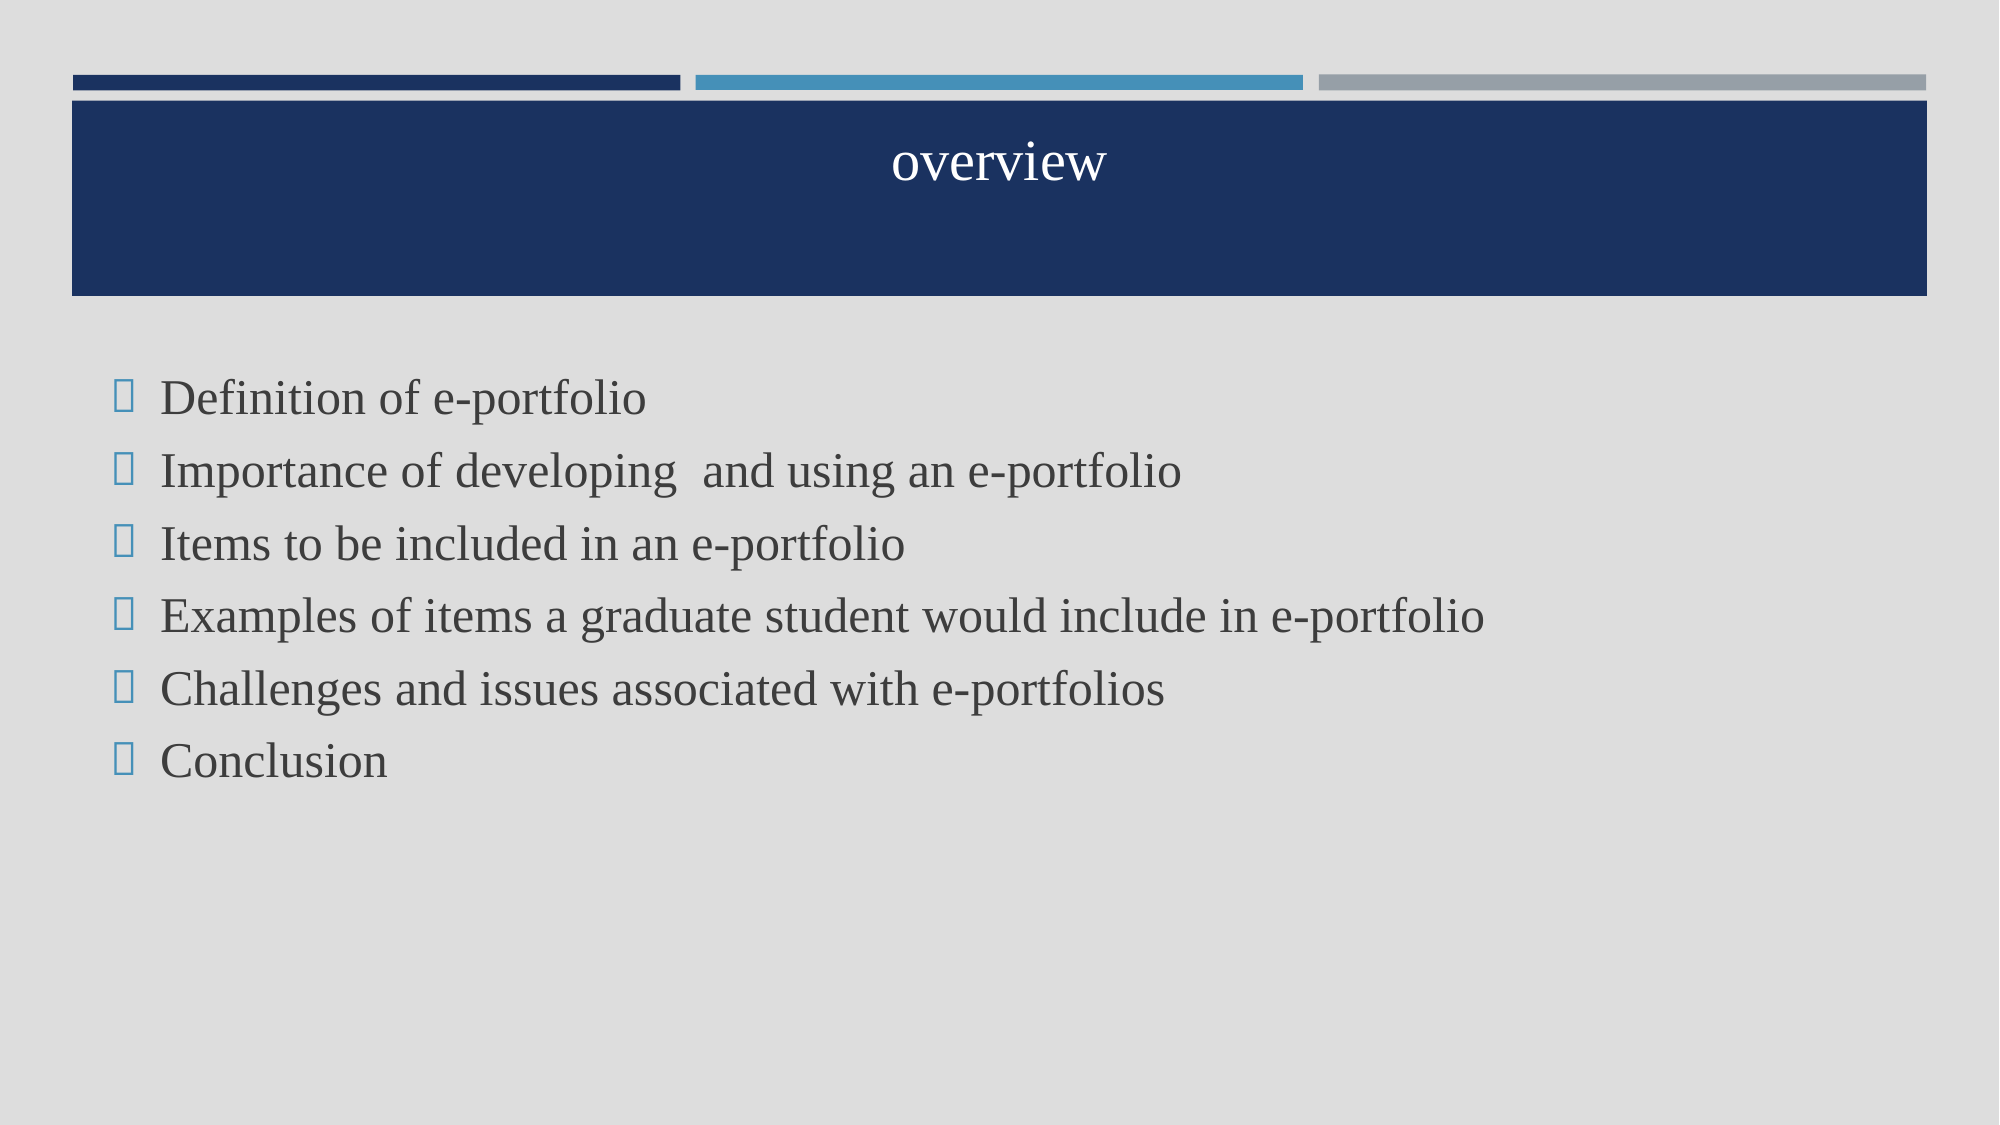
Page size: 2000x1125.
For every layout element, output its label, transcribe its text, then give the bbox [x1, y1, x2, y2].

title overview [95, 115, 1905, 282]
list Definition of e-portfolio Importance of developing and using an e-portfolio Items to be included in an e-portfolio Examples of items a graduate student would include in e-portfolio Challenges and issues associated with e-portfolios Conclusion [95, 357, 1905, 962]
